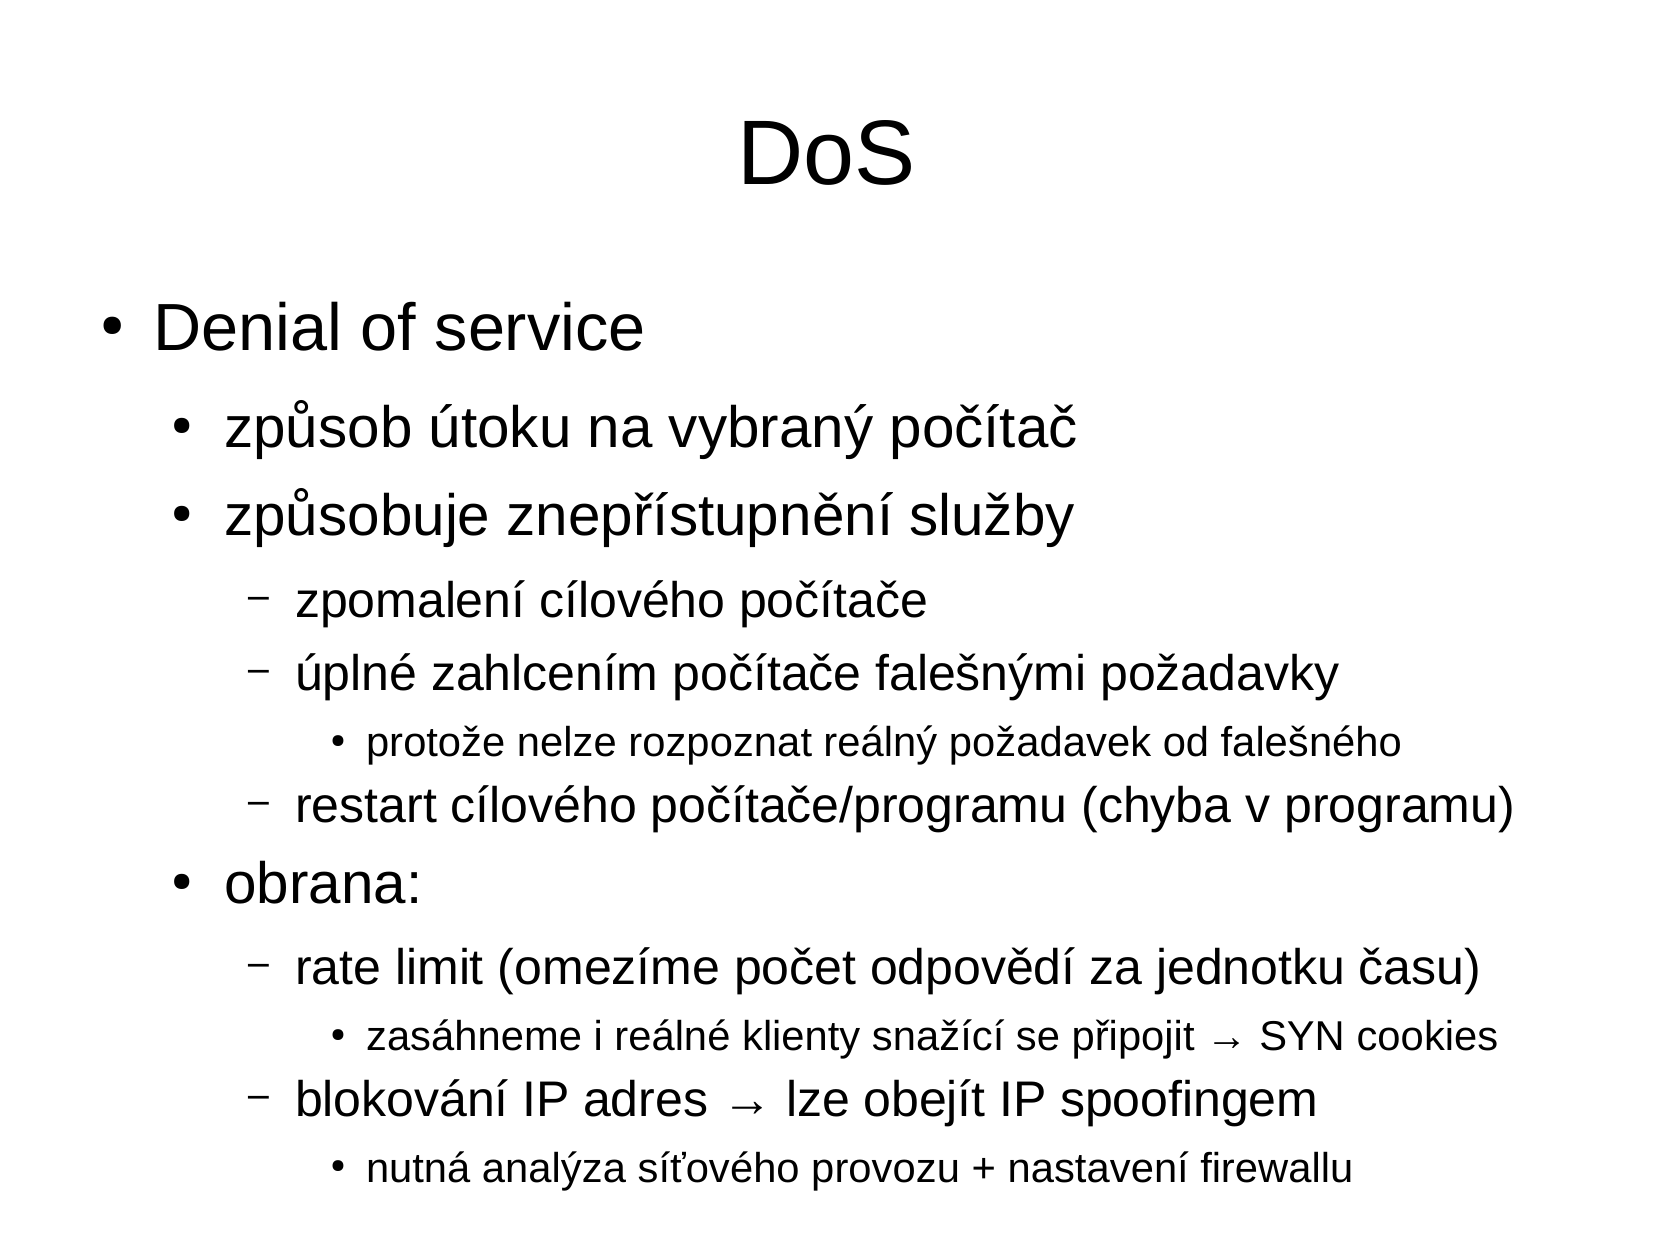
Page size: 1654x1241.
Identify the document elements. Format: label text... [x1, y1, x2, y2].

list Denial of service způsob útoku na vybraný počítač způsobuje znepřístupnění služby zpomalení cílového počítače úplné zahlcením počítače falešnými požadavky protože nelze rozpoznat reálný požadavek od falešného restart cílového počítače/programu (chyba v programu) obrana: rate limit (omezíme počet odpovědí za jednotku času) zasáhneme i reálné klienty snažící se připojit → SYN cookies blokování IP adres → lze obejít IP spoofingem nutná analýza síťového provozu + nastavení firewallu [82, 290, 1571, 1191]
title DoS [82, 49, 1571, 257]
